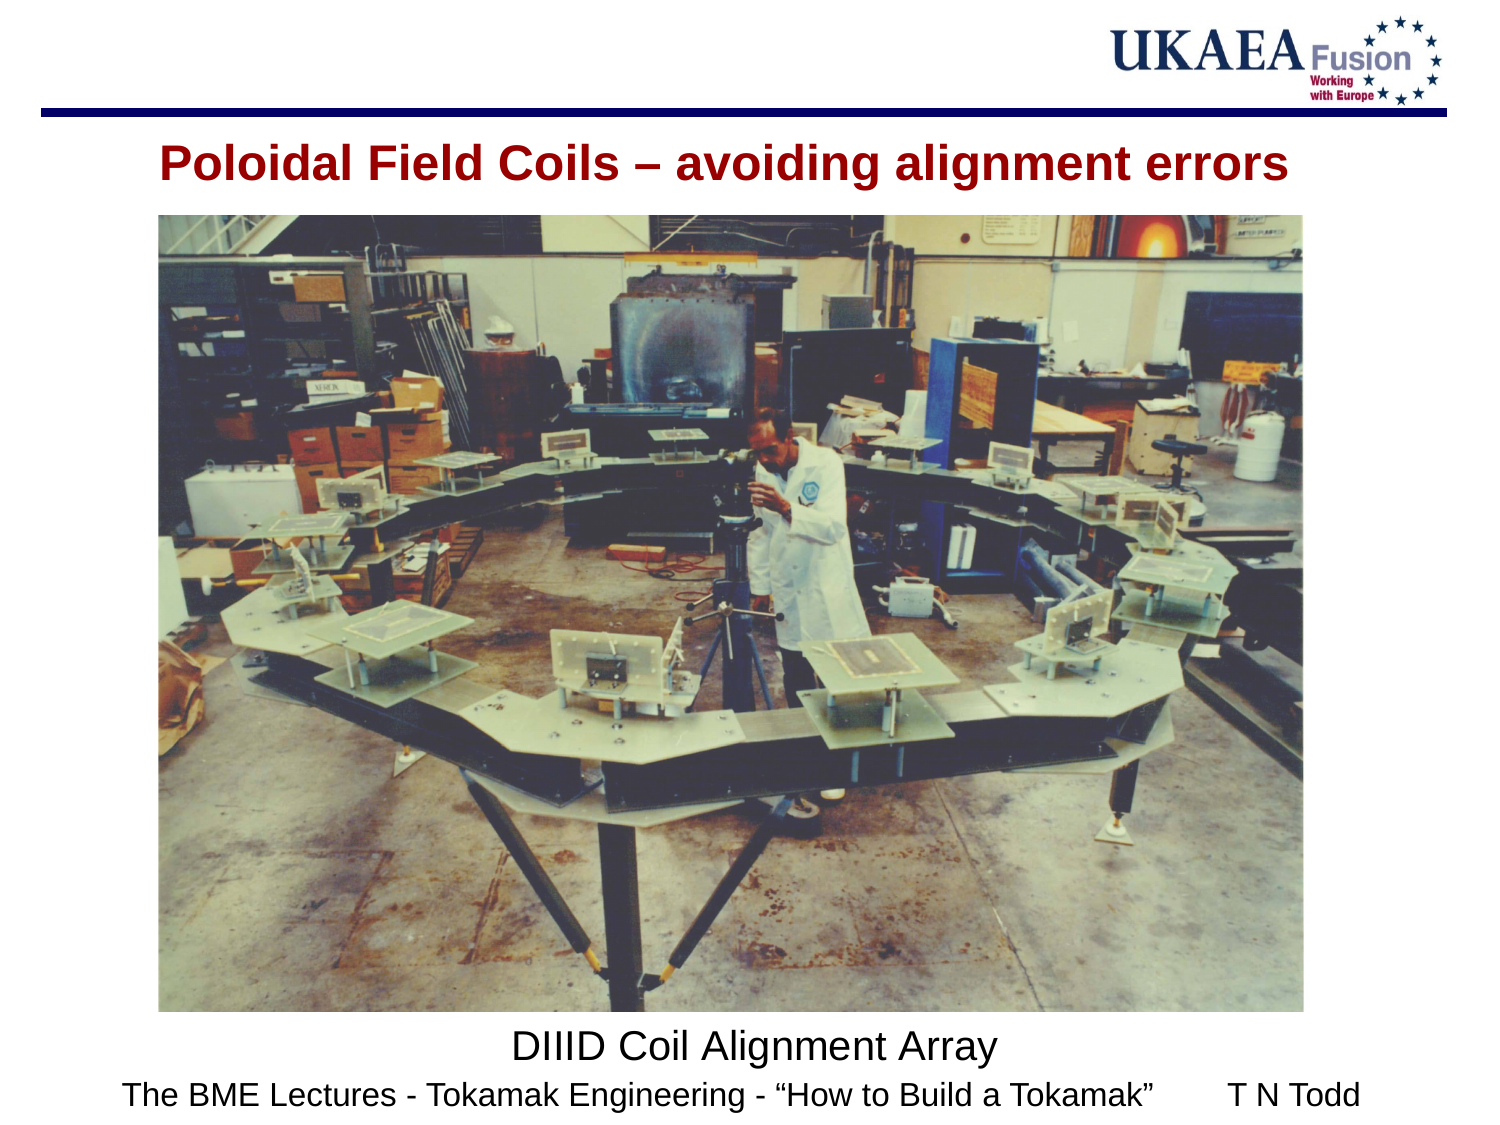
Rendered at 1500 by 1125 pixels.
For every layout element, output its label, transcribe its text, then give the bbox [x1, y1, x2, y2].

picture [1107, 15, 1443, 106]
text_box Poloidal Field Coils – avoiding alignment errors [85, 122, 1365, 199]
text_box DIIID Coil Alignment Array [246, 1011, 1264, 1077]
picture [158, 215, 1305, 1012]
